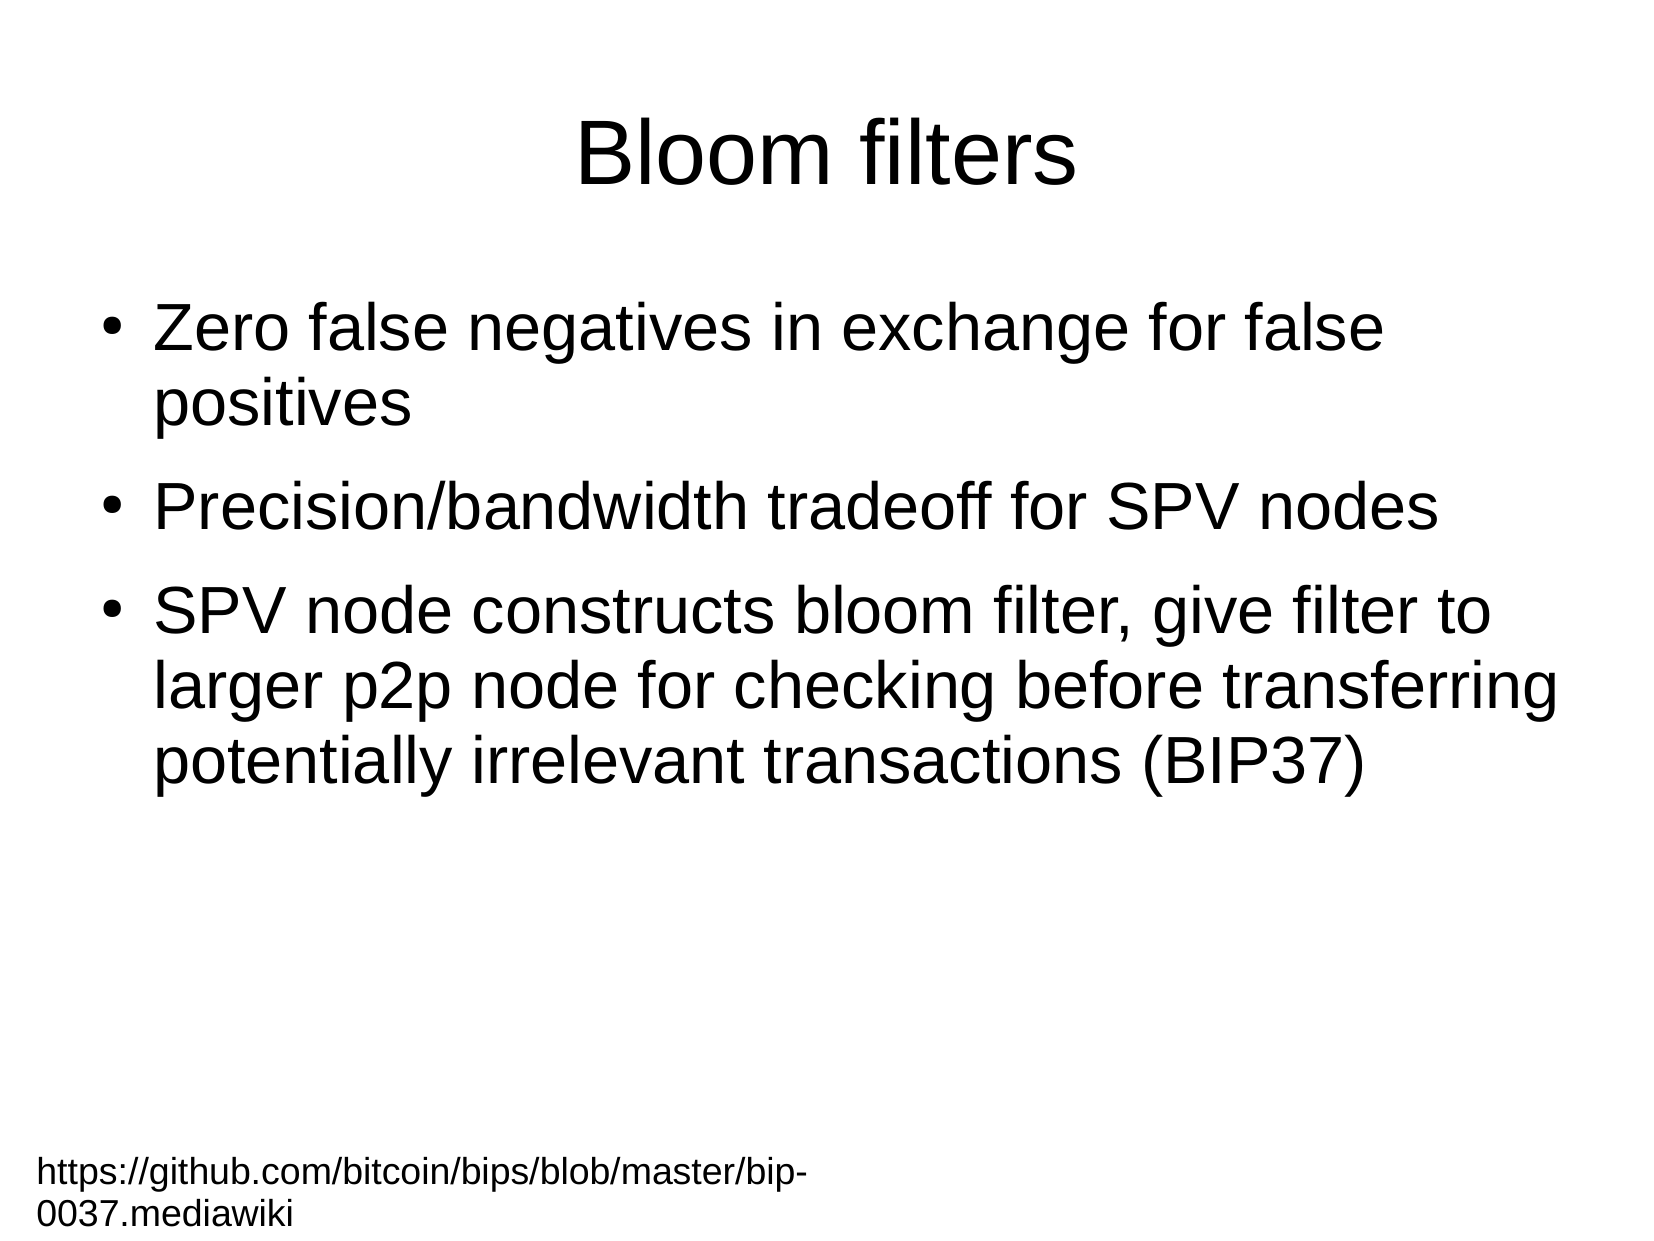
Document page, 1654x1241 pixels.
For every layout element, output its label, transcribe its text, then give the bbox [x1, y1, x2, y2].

text_box https://github.com/bitcoin/bips/blob/master/bip-0037.mediawiki [21, 1143, 1081, 1201]
list Zero false negatives in exchange for false positives Precision/bandwidth tradeoff for SPV nodes SPV node constructs bloom filter, give filter to larger p2p node for checking before transferring potentially irrelevant transactions (BIP37) [82, 290, 1571, 1010]
title Bloom filters [82, 49, 1571, 257]
